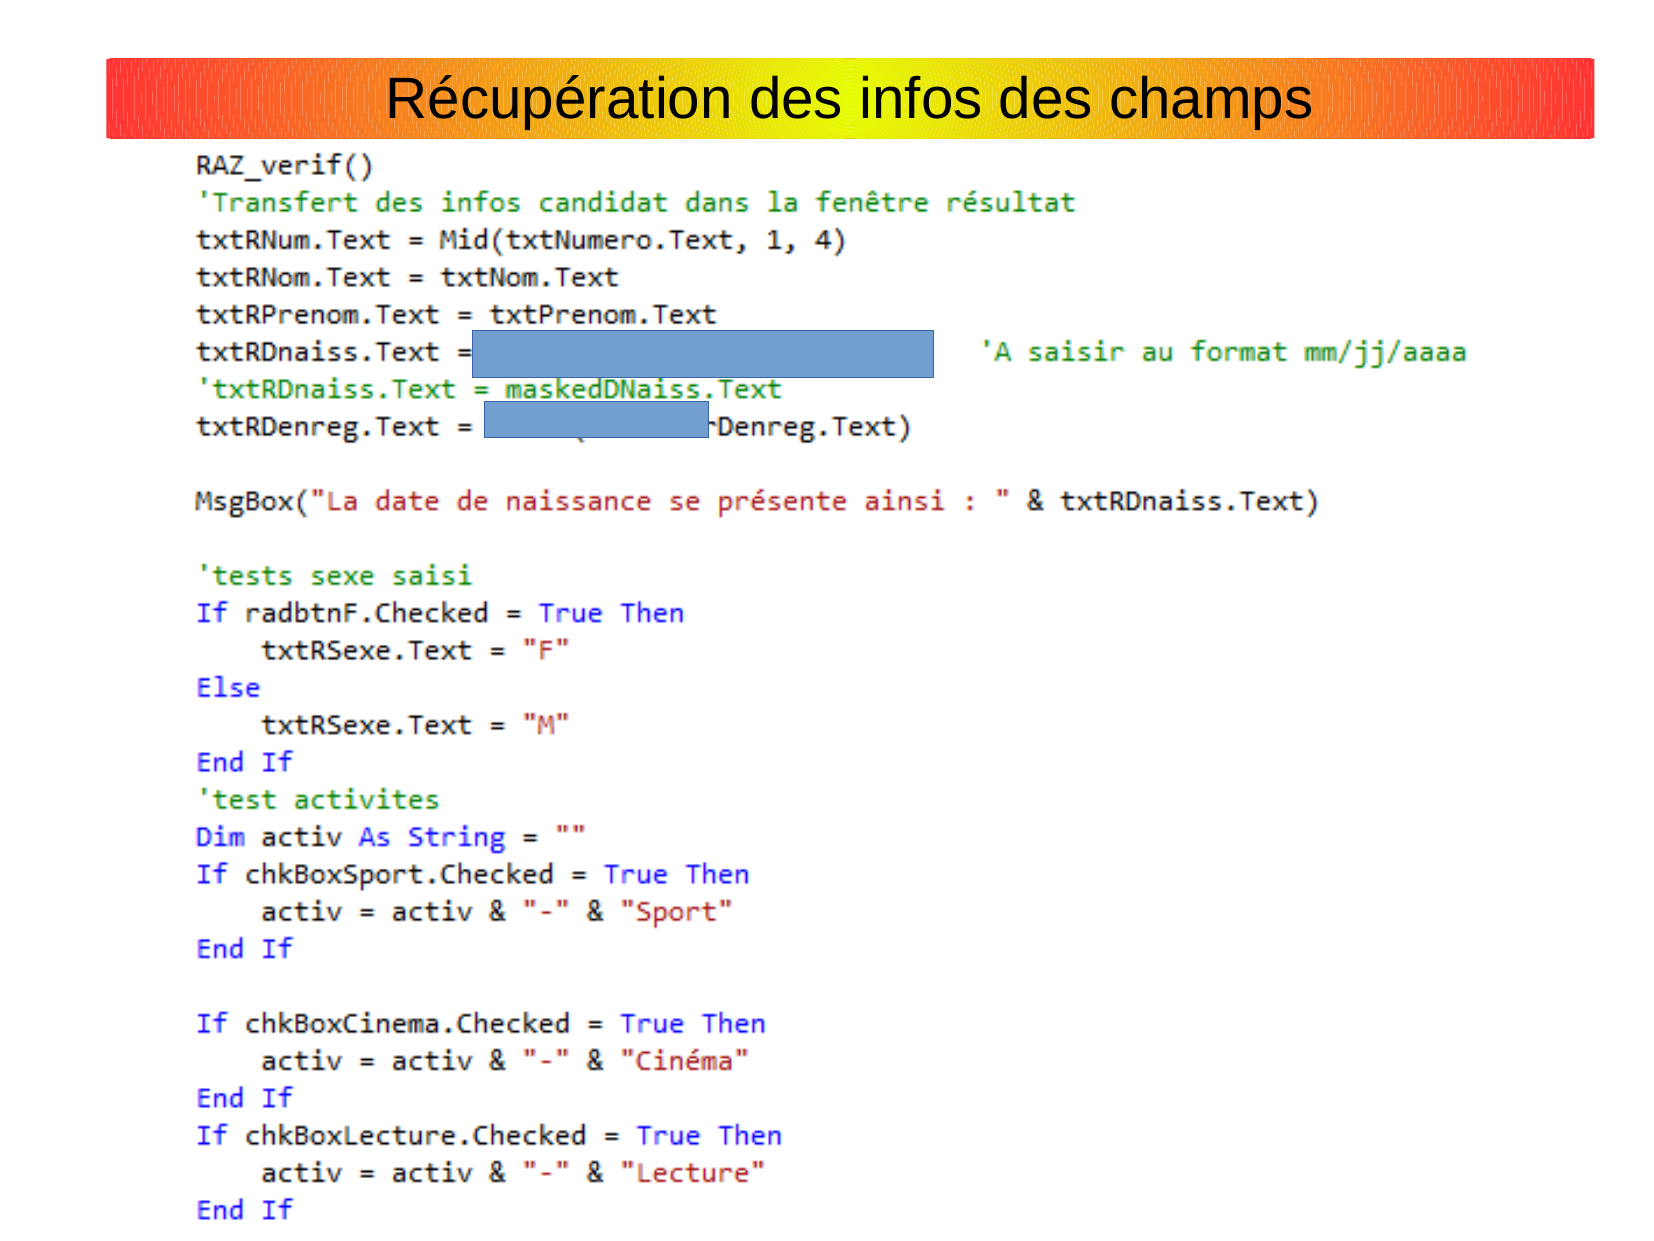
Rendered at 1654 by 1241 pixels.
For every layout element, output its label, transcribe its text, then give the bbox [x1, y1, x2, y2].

picture [166, 140, 1489, 1241]
text_box [472, 330, 934, 378]
text_box [484, 401, 709, 438]
title Récupération des infos des champs [106, 58, 1595, 139]
